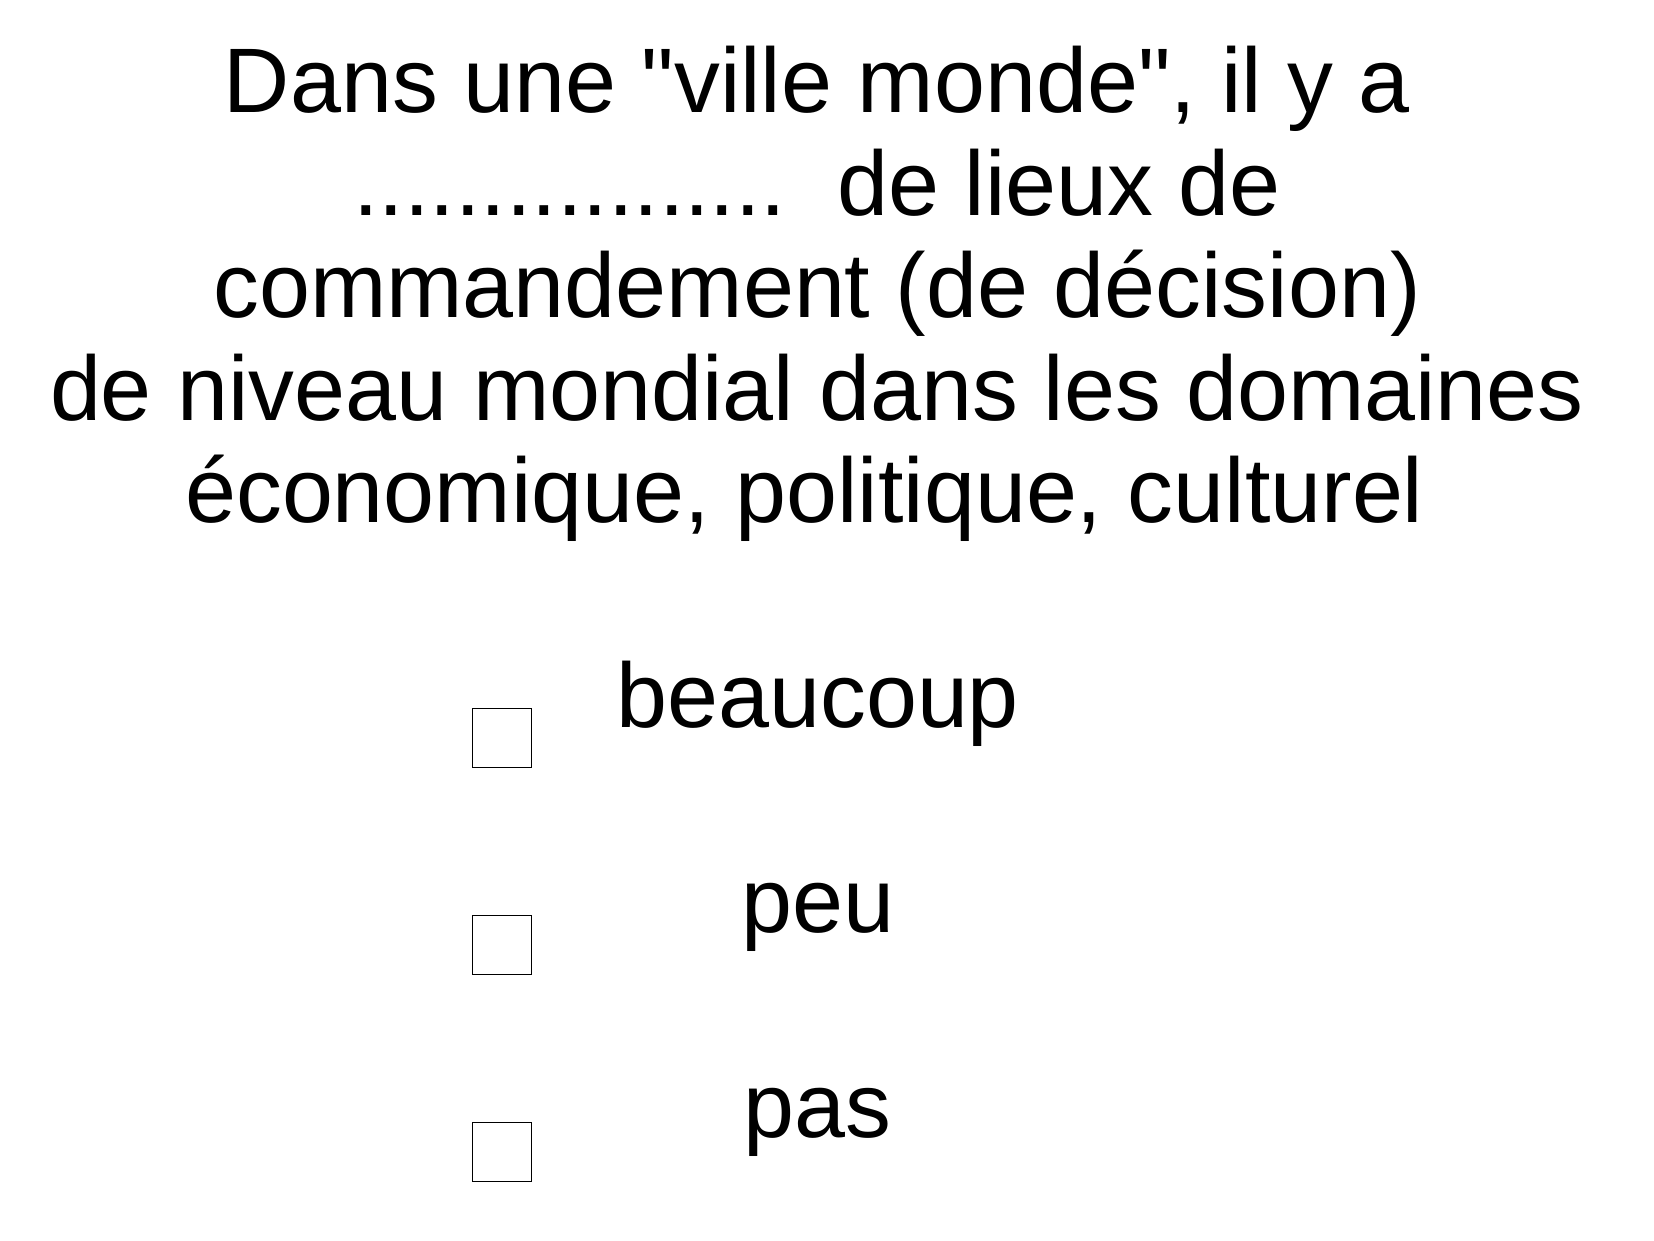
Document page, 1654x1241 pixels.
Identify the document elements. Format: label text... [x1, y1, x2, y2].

title Dans une "ville monde", il y a ................. de lieux de commandement (de décision) de niveau mondial dans les domaines économique, politique, culturel beaucoup peu pas [29, 29, 1607, 1158]
